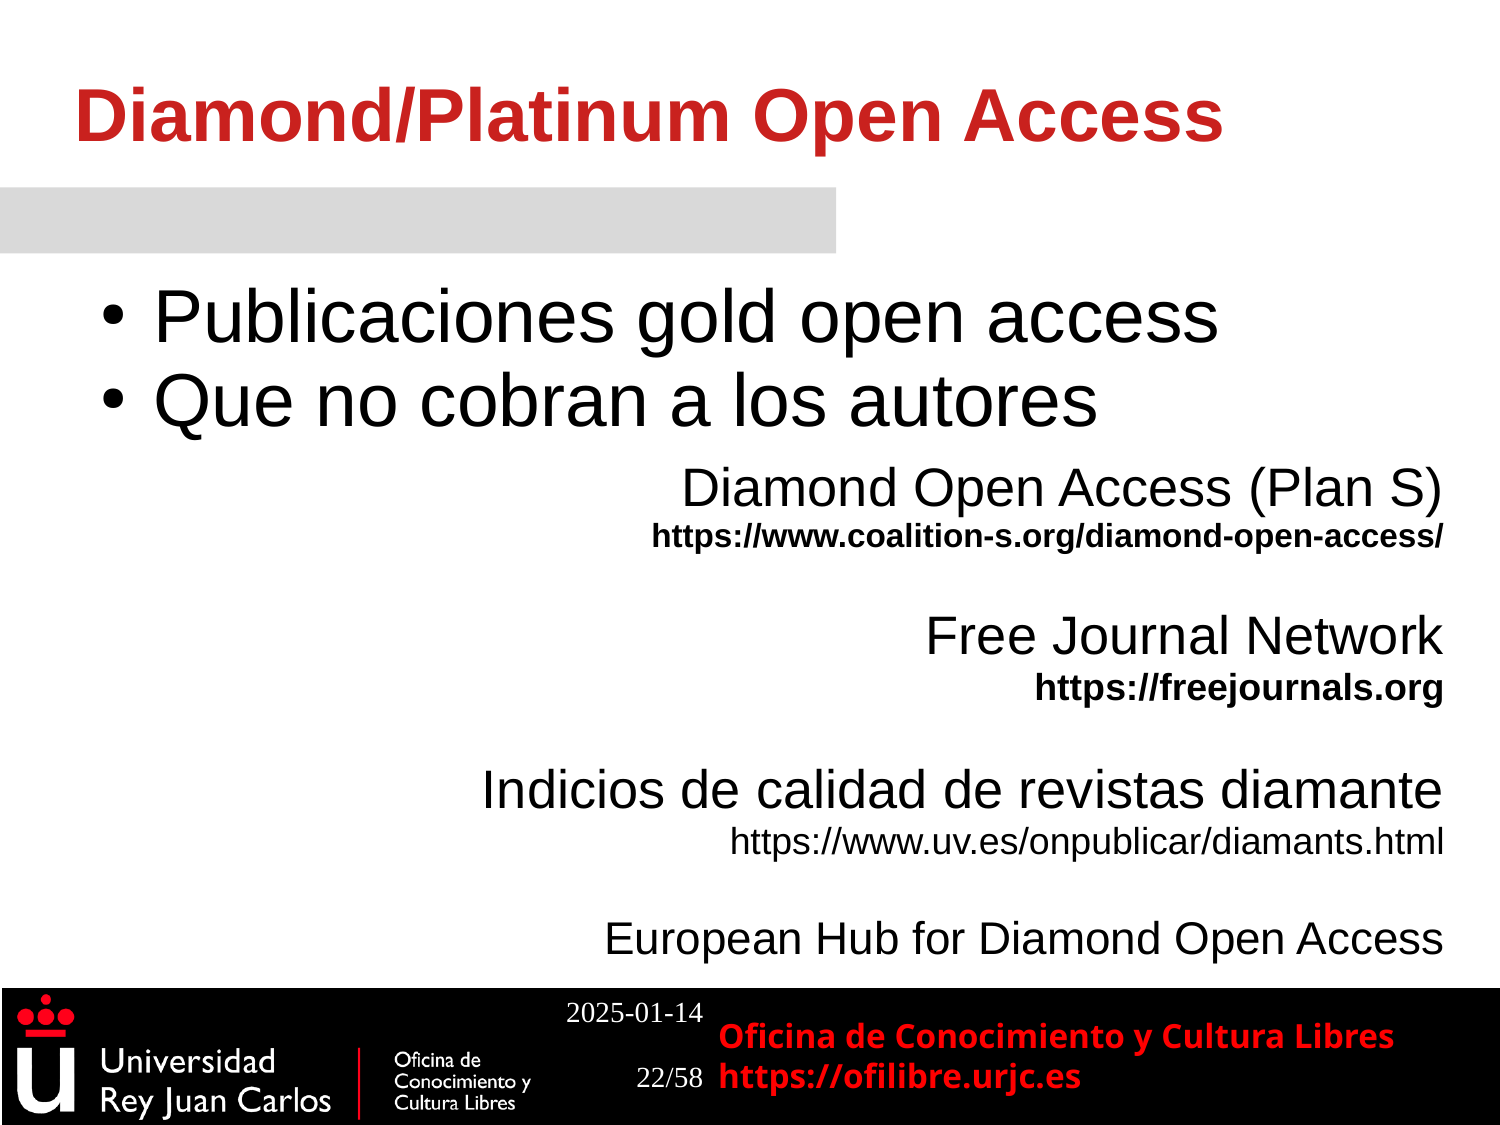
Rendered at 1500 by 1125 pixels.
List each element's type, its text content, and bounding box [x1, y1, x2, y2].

title [75, 7, 1425, 196]
text_box Diamond/Platinum Open Access [60, 66, 1351, 249]
picture [17, 994, 531, 1120]
text_box Publicaciones gold open access Que no cobran a los autores [67, 267, 1471, 451]
text_box Diamond Open Access (Plan S) https://www.coalition-s.org/diamond-open-access/ Free Journal Network https://freejournals.org Indicios de calidad de revistas diamante https://www.uv.es/onpublicar/diamants.html European Hub for Diamond Open Access [19, 449, 1460, 1024]
